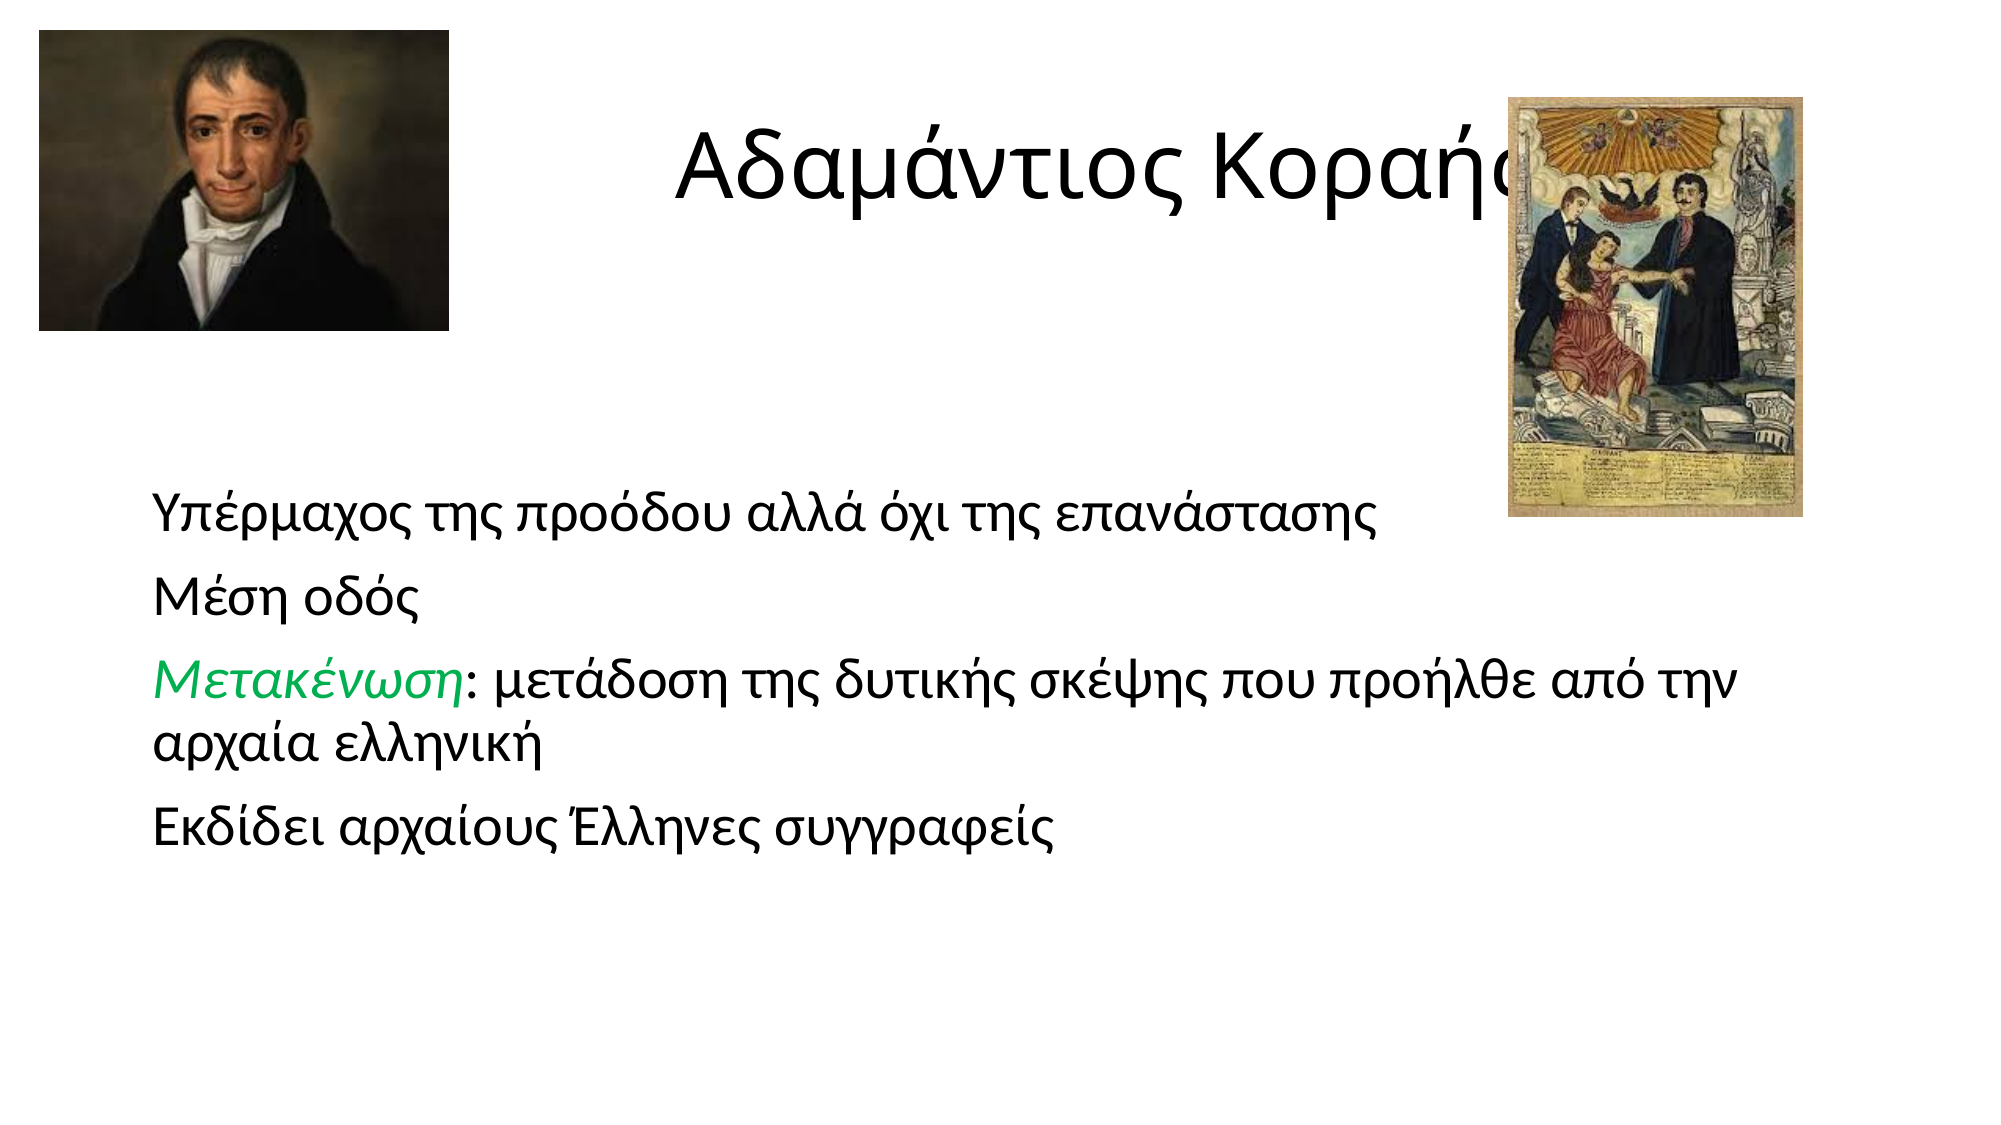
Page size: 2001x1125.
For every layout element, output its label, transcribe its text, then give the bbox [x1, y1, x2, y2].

picture [1508, 97, 1803, 517]
list Υπέρμαχος της προόδου αλλά όχι της επανάστασης Μέση οδός Μετακένωση: μετάδοση της δυτικής σκέψης που προήλθε από την αρχαία ελληνική Εκδίδει αρχαίους Έλληνες συγγραφείς [137, 299, 1863, 1014]
picture [39, 30, 449, 331]
title Αδαμάντιος Κοραής [449, 59, 1863, 278]
